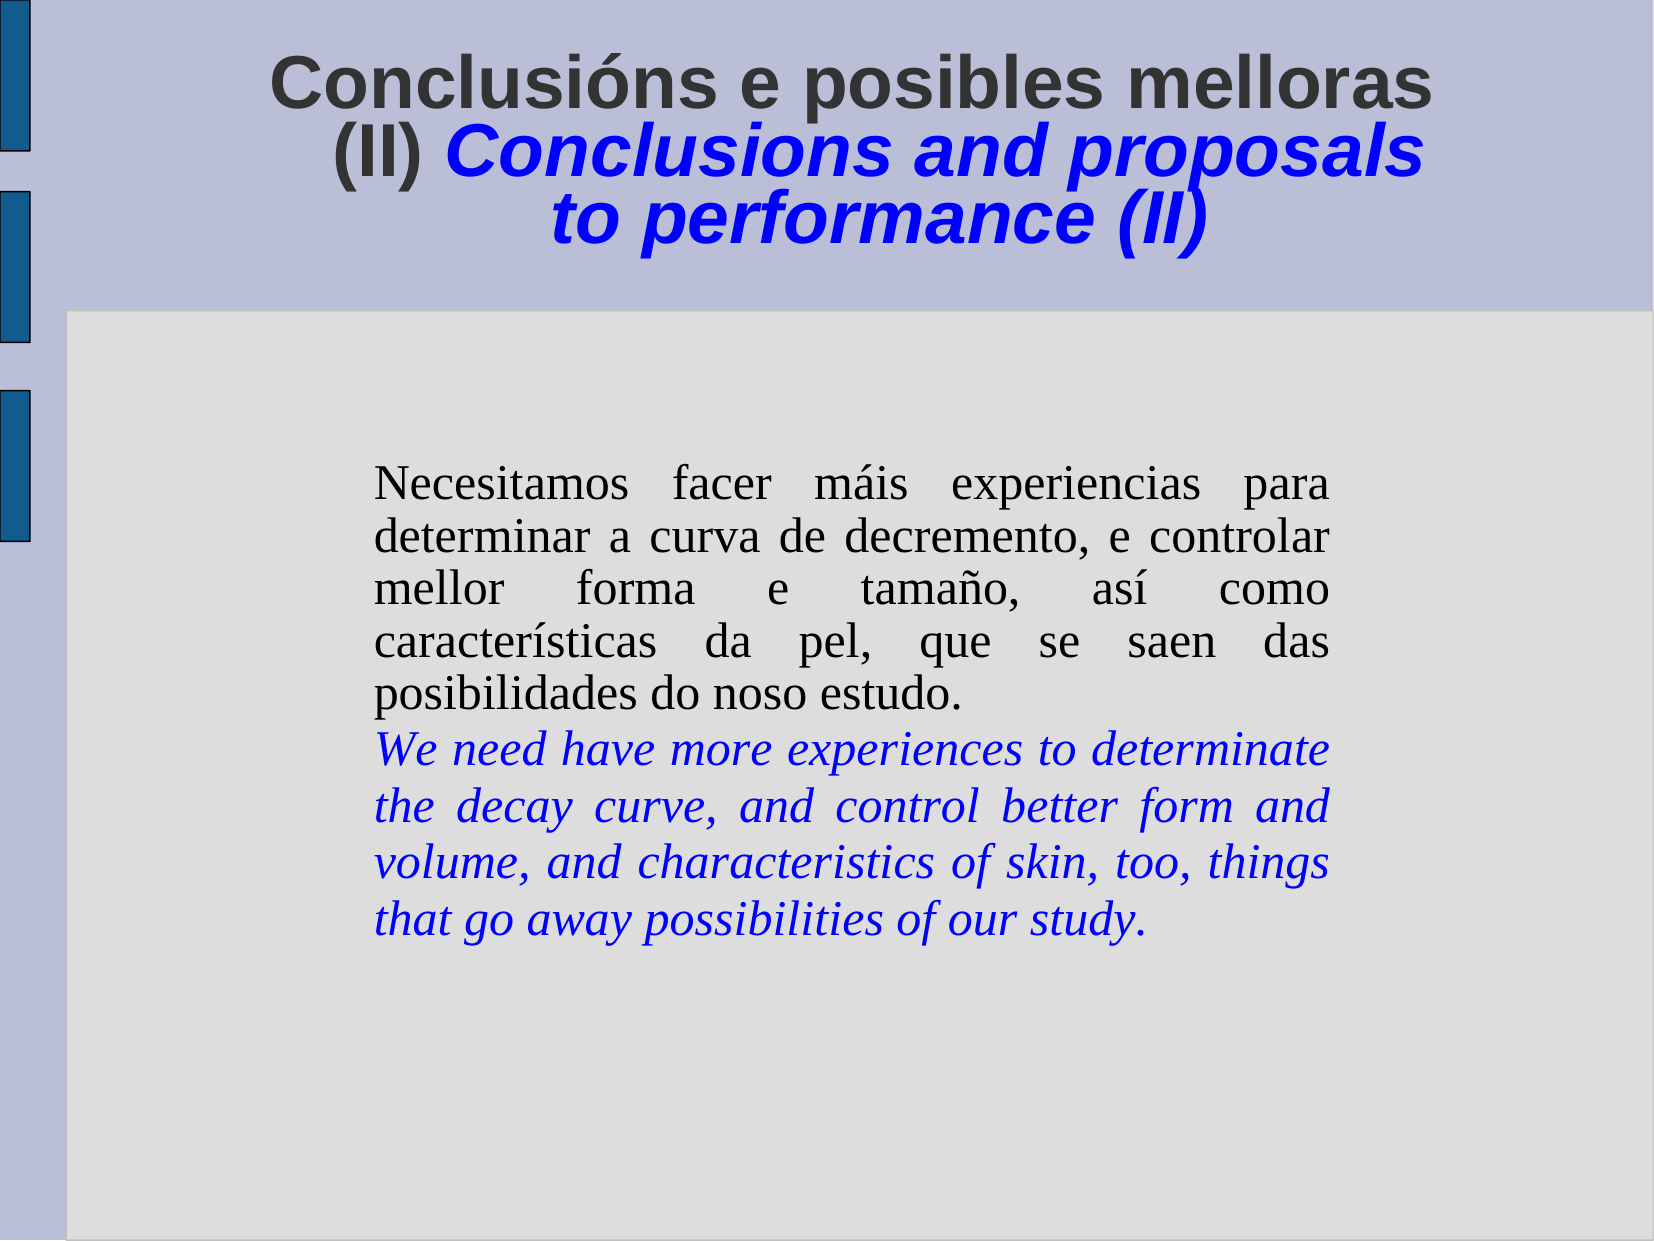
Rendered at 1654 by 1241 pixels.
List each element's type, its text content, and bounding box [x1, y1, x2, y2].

text_box Necesitamos facer máis experiencias para determinar a curva de decremento, e controlar mellor forma e tamaño, así como características da pel, que se saen das posibilidades do noso estudo. We need have more experiences to determinate the decay curve, and control better form and volume, and characteristics of skin, too, things that go away possibilities of our study. [373, 457, 1331, 946]
text_box Conclusións e posibles melloras (II) Conclusions and proposals to performance (II) [237, 47, 1469, 265]
